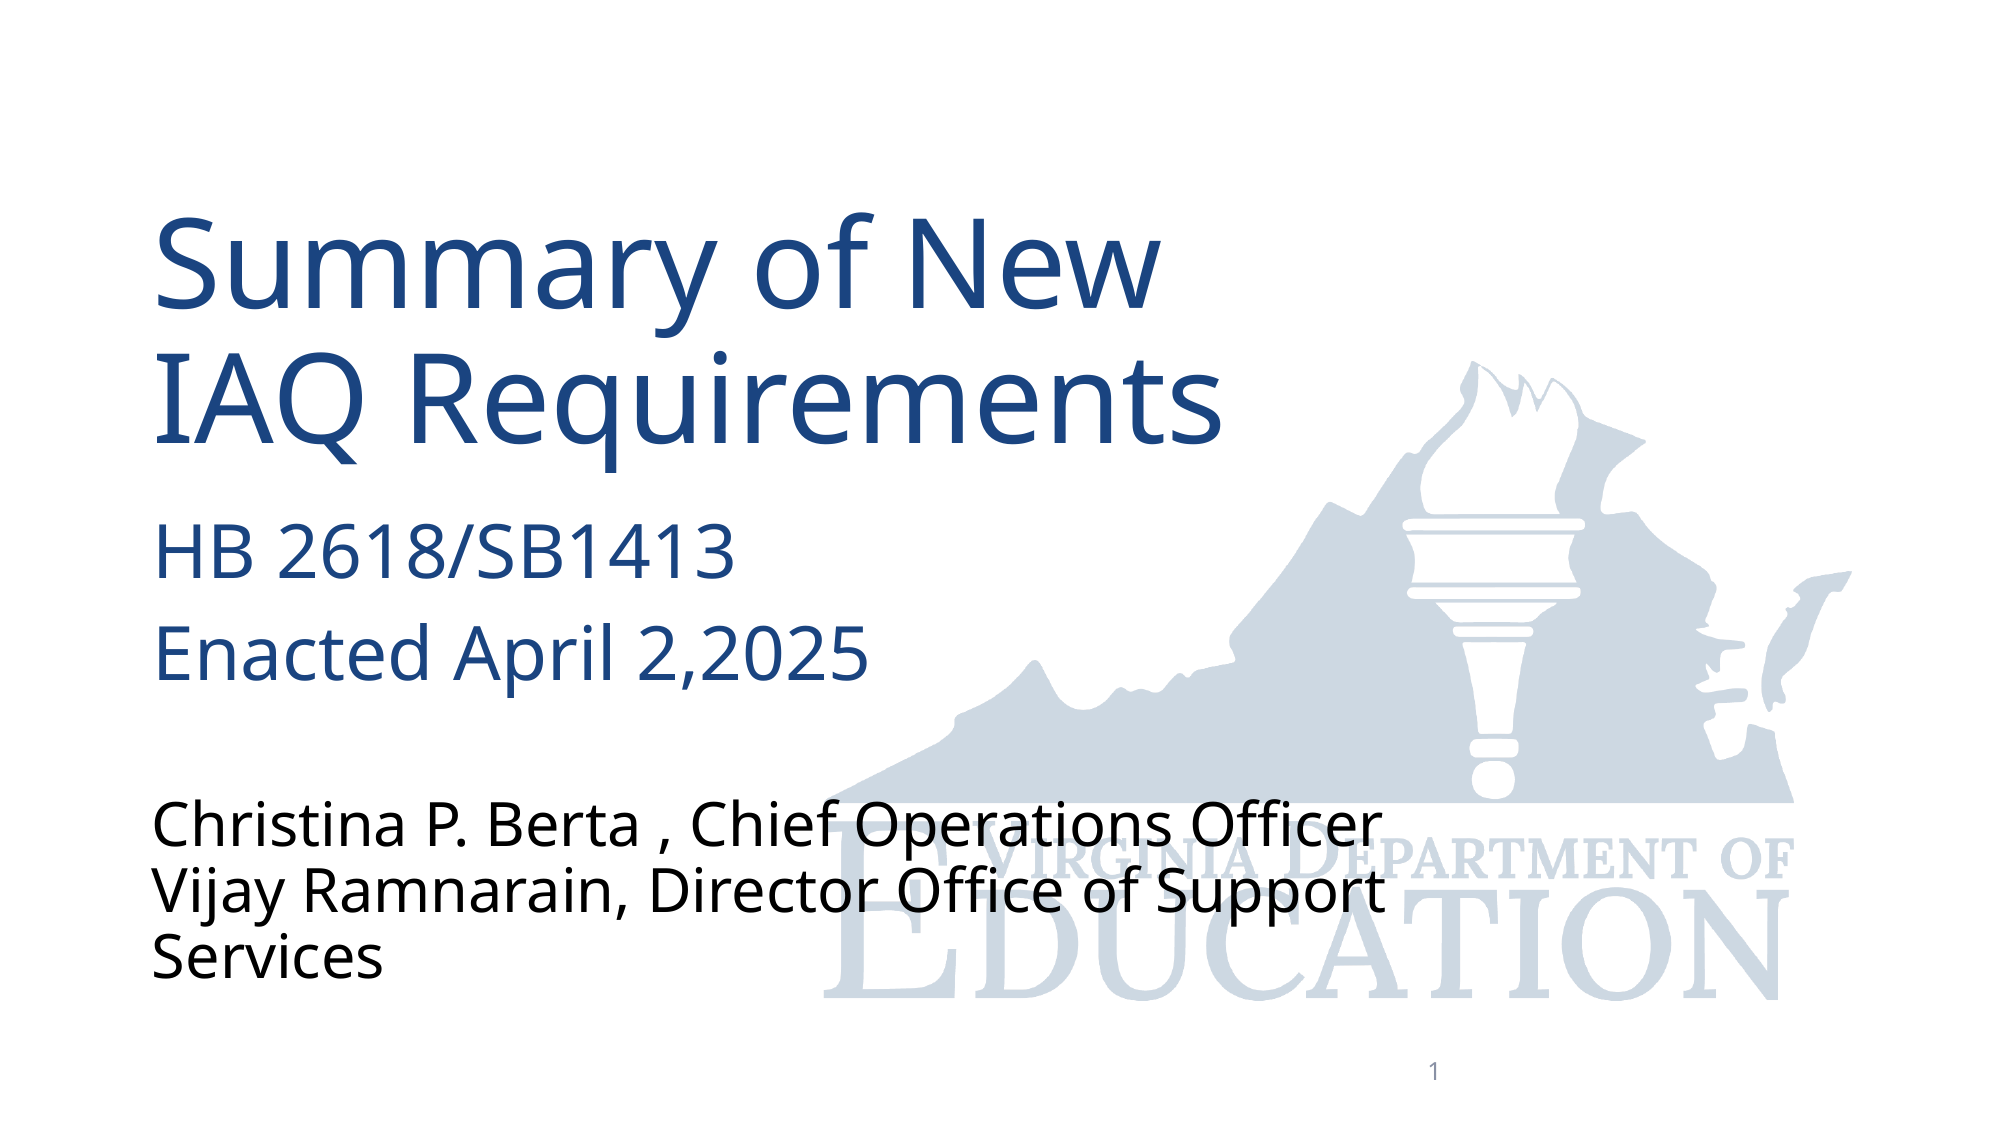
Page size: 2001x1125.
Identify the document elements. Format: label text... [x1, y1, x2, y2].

slide_number 1 [1412, 1042, 1863, 1103]
text_box Christina P. Berta , Chief Operations Officer Vijay Ramnarain, Director Office of Support Services [136, 737, 1479, 1000]
title Summary of New IAQ Requirements [137, 84, 1303, 479]
subtitle HB 2618/SB1413 Enacted April 2,2025 [137, 506, 1000, 737]
